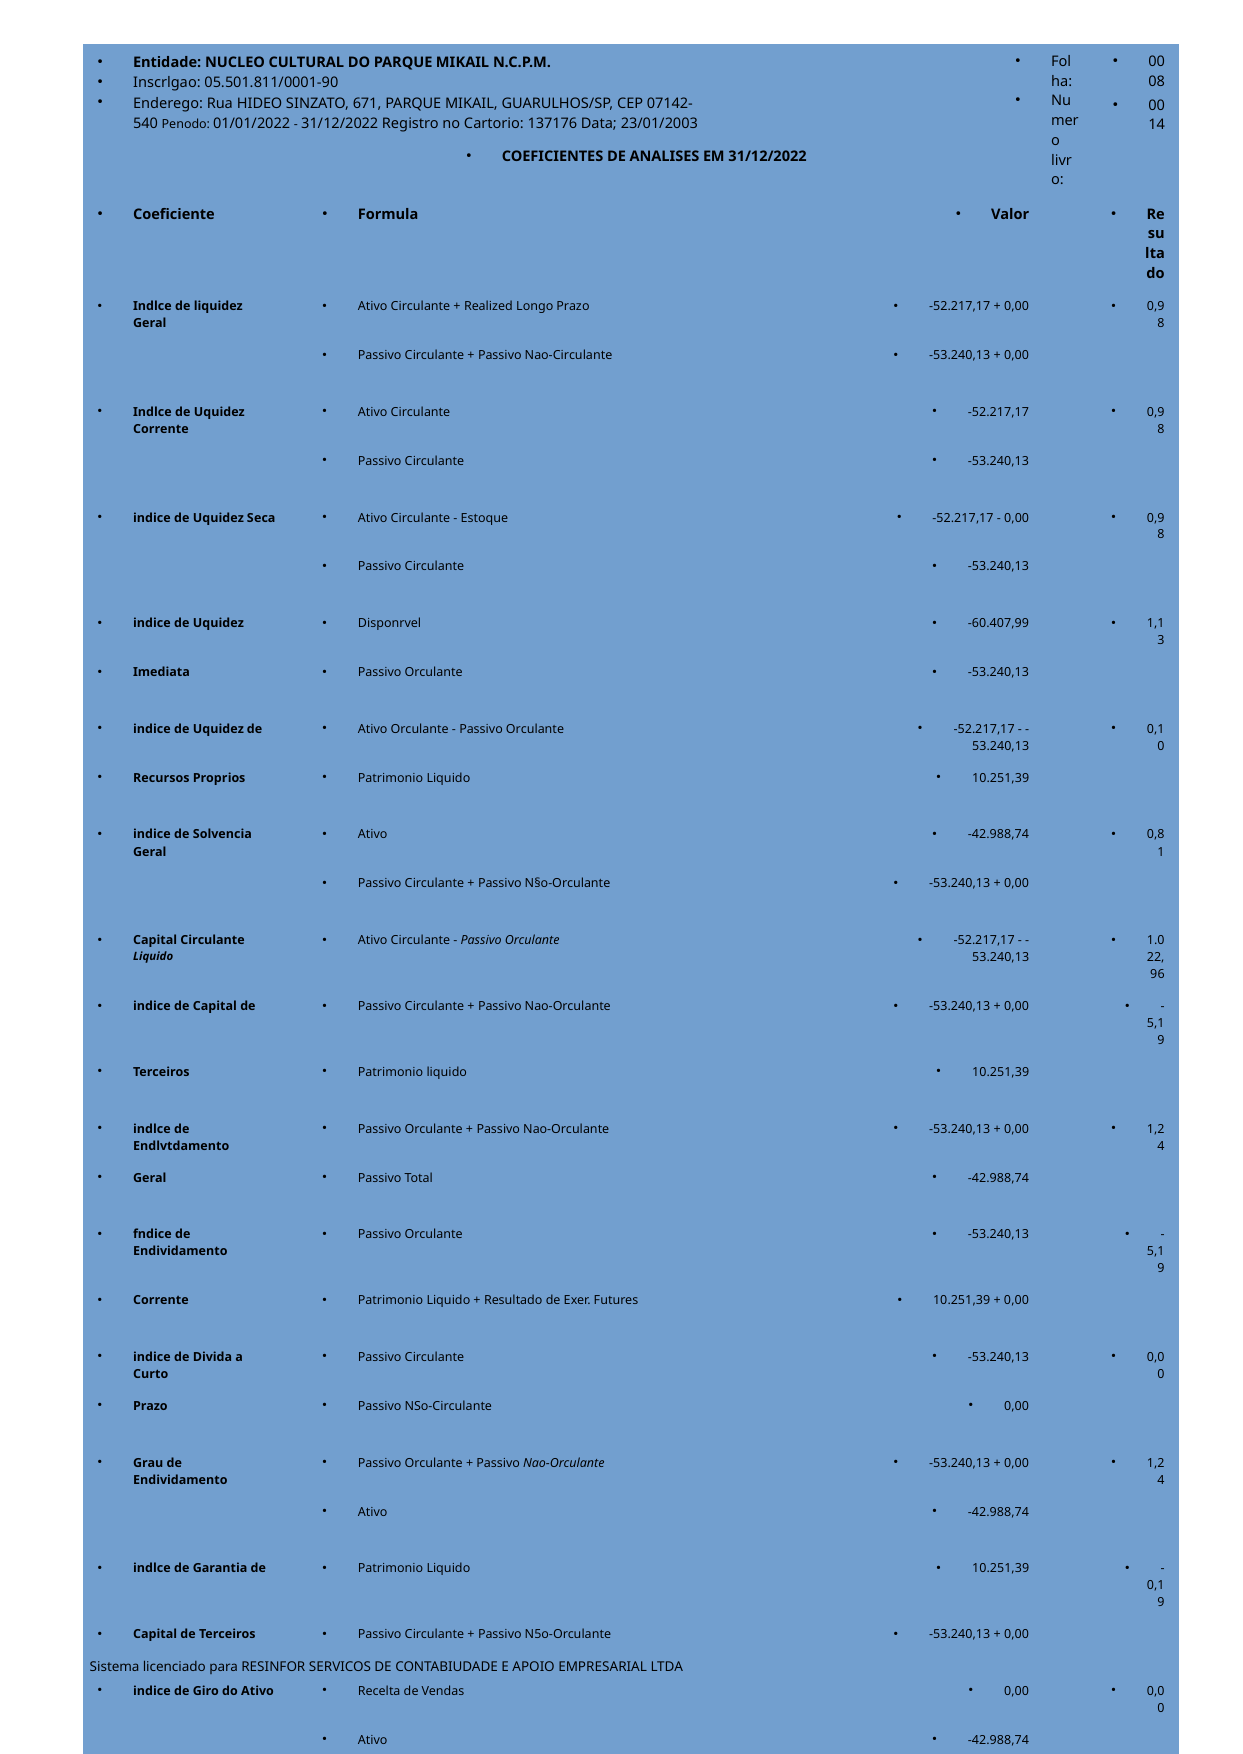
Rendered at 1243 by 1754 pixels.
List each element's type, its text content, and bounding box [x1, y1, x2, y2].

table_cell [1094, 1056, 1179, 1113]
table_cell -53.240,13 + 0,00 [855, 990, 1094, 1056]
table_cell indice de Uquidez de [83, 713, 291, 762]
table_cell 10.251,39 [855, 1552, 1094, 1618]
table_cell -53.240,13 [855, 445, 1094, 501]
table_cell 1,24 [1094, 1113, 1179, 1161]
table_cell [1094, 656, 1179, 713]
table_cell Passivo Orculante [291, 1218, 855, 1284]
table_cell -53.240,13 [855, 656, 1094, 713]
table_cell [1094, 1161, 1179, 1218]
table_cell [1094, 550, 1179, 607]
table_cell Ativo Circulante - Passivo Orculante [291, 924, 855, 990]
table_cell -53.240,13 + 0,00 [855, 1446, 1094, 1495]
table_cell [83, 445, 291, 501]
table_cell 0,81 [1094, 818, 1179, 867]
table_header Folha: Numero livro: [855, 44, 1094, 196]
table_cell Patrimonio Liquido [291, 1552, 855, 1618]
table_cell indice de Divida a Curto [83, 1341, 291, 1390]
table_header 0008 0014 [1094, 44, 1179, 196]
table_cell Ativo [291, 1495, 855, 1552]
table_cell 0,98 [1094, 501, 1179, 550]
text_box Sistema licenciado para RESINFOR SERVICOS DE CONTABIUDADE E APOIO EMPRESARIAL LTDA [90, 1658, 765, 1679]
table_cell [1094, 445, 1179, 501]
table_cell indice de Uquidez Seca [83, 501, 291, 550]
table_cell [83, 550, 291, 607]
table_cell Geral [83, 1161, 291, 1218]
table_cell Passivo Circulante + Passivo N§o-Orculante [291, 867, 855, 924]
table_cell Ativo Circulante - Estoque [291, 501, 855, 550]
table_cell Passivo Orculante + Passivo Nao-Orculante [291, 1446, 855, 1495]
table_cell 1,13 [1094, 607, 1179, 656]
table_cell [1094, 1495, 1179, 1552]
table_cell Ativo [291, 818, 855, 867]
table_cell [1094, 762, 1179, 818]
table_cell [1094, 1390, 1179, 1446]
table_cell Valor [855, 196, 1094, 290]
table_cell 0,98 [1094, 290, 1179, 339]
table_cell -5,19 [1094, 990, 1179, 1056]
table_cell -53.240,13 [855, 1341, 1094, 1390]
table_cell [83, 867, 291, 924]
table_cell [1094, 1284, 1179, 1341]
table_cell Corrente [83, 1284, 291, 1341]
table_cell Recursos Proprios [83, 762, 291, 818]
table_cell -42.988,74 [855, 1495, 1094, 1552]
table_cell Capital de Terceiros [83, 1618, 291, 1675]
table_cell [1094, 867, 1179, 924]
table_cell Coeficiente [83, 196, 291, 290]
table_cell indice de Solvencia Geral [83, 818, 291, 867]
table_cell 0,00 [855, 1390, 1094, 1446]
table_cell Ativo Circulante [291, 396, 855, 445]
table_cell indice de Uquidez [83, 607, 291, 656]
table_cell 10.251,39 [855, 762, 1094, 818]
table_cell 0,10 [1094, 713, 1179, 762]
table_cell [1094, 1618, 1179, 1675]
table_cell Passivo Circulante [291, 550, 855, 607]
table_cell Passivo Total [291, 1161, 855, 1218]
table_cell [83, 1495, 291, 1552]
table_cell 10.251,39 [855, 1056, 1094, 1113]
table_cell -53.240,13 + 0,00 [855, 867, 1094, 924]
table_cell Capital Circulante Liquido [83, 924, 291, 990]
table_cell -0,19 [1094, 1552, 1179, 1618]
table_cell Patrimonio Liquido [291, 762, 855, 818]
table_cell Passivo Orculante [291, 656, 855, 713]
table_cell 0,00 [1094, 1675, 1179, 1724]
table_cell Ativo Orculante - Passivo Orculante [291, 713, 855, 762]
table_cell 1,24 [1094, 1446, 1179, 1495]
table_cell [83, 339, 291, 396]
table_cell Passivo Circulante + Passivo Nao-Circulante [291, 339, 855, 396]
table_cell [83, 1724, 291, 1754]
table_cell indlce de Endlvtdamento [83, 1113, 291, 1161]
table_cell -52.217,17 [855, 396, 1094, 445]
table_cell -53.240,13 + 0,00 [855, 1113, 1094, 1161]
table_cell 0,00 [855, 1675, 1094, 1724]
table_cell Disponrvel [291, 607, 855, 656]
table_cell fndice de Endividamento [83, 1218, 291, 1284]
table_cell -42.988,74 [855, 1724, 1094, 1754]
table_cell 0,98 [1094, 396, 1179, 445]
table_cell -52.217,17 - -53.240,13 [855, 924, 1094, 990]
table_cell 0,00 [1094, 1341, 1179, 1390]
table_cell Prazo [83, 1390, 291, 1446]
table_cell -53.240,13 [855, 550, 1094, 607]
table_cell -52.217,17 + 0,00 [855, 290, 1094, 339]
table_cell Passivo Circulante + Passivo Nao-Orculante [291, 990, 855, 1056]
table_cell Ativo [291, 1724, 855, 1754]
table_cell 1.022,96 [1094, 924, 1179, 990]
table_cell Patrimonio Liquido + Resultado de Exer. Futures [291, 1284, 855, 1341]
table_cell Passivo NSo-Circulante [291, 1390, 855, 1446]
table_cell Formula [291, 196, 855, 290]
table_cell -53.240,13 + 0,00 [855, 339, 1094, 396]
table_cell -53.240,13 + 0,00 [855, 1618, 1094, 1675]
table_header Entidade: NUCLEO CULTURAL DO PARQUE MIKAIL N.C.P.M. Inscrlgao: 05.501.811/0001-90 Enderego: Rua HIDEO SINZATO, 671, PARQUE MIKAIL, GUARULHOS/SP, CEP 07142-540 Penodo: 01/01/2022 - 31/12/2022 Registro no Cartorio: 137176 Data; 23/01/2003 COEFICIENTES DE ANALISES EM 31/12/2022 [83, 44, 855, 196]
table_cell -42.988,74 [855, 818, 1094, 867]
table_cell Resultado [1094, 196, 1179, 290]
table_cell Grau de Endividamento [83, 1446, 291, 1495]
table_cell Indlce de liquidez Geral [83, 290, 291, 339]
table_cell Patrimonio liquido [291, 1056, 855, 1113]
table_cell -52.217,17 - -53.240,13 [855, 713, 1094, 762]
table_cell Passivo Circulante + Passivo N5o-Orculante [291, 1618, 855, 1675]
table_cell 10.251,39 + 0,00 [855, 1284, 1094, 1341]
table_cell Passivo Orculante + Passivo Nao-Orculante [291, 1113, 855, 1161]
table_cell indice de Giro do Ativo [83, 1675, 291, 1724]
table_cell Passivo Circulante [291, 1341, 855, 1390]
table_cell Terceiros [83, 1056, 291, 1113]
table_cell -53.240,13 [855, 1218, 1094, 1284]
table_cell Ativo Circulante + Realized Longo Prazo [291, 290, 855, 339]
table_cell Recelta de Vendas [291, 1675, 855, 1724]
table_cell -5,19 [1094, 1218, 1179, 1284]
table_cell indlce de Garantia de [83, 1552, 291, 1618]
table_cell -52.217,17 - 0,00 [855, 501, 1094, 550]
table_cell indice de Capital de [83, 990, 291, 1056]
table_cell [1094, 1724, 1179, 1754]
table_cell -60.407,99 [855, 607, 1094, 656]
table_cell -42.988,74 [855, 1161, 1094, 1218]
table_cell [1094, 339, 1179, 396]
table_cell Passivo Circulante [291, 445, 855, 501]
table_cell Imediata [83, 656, 291, 713]
table_cell Indlce de Uquidez Corrente [83, 396, 291, 445]
